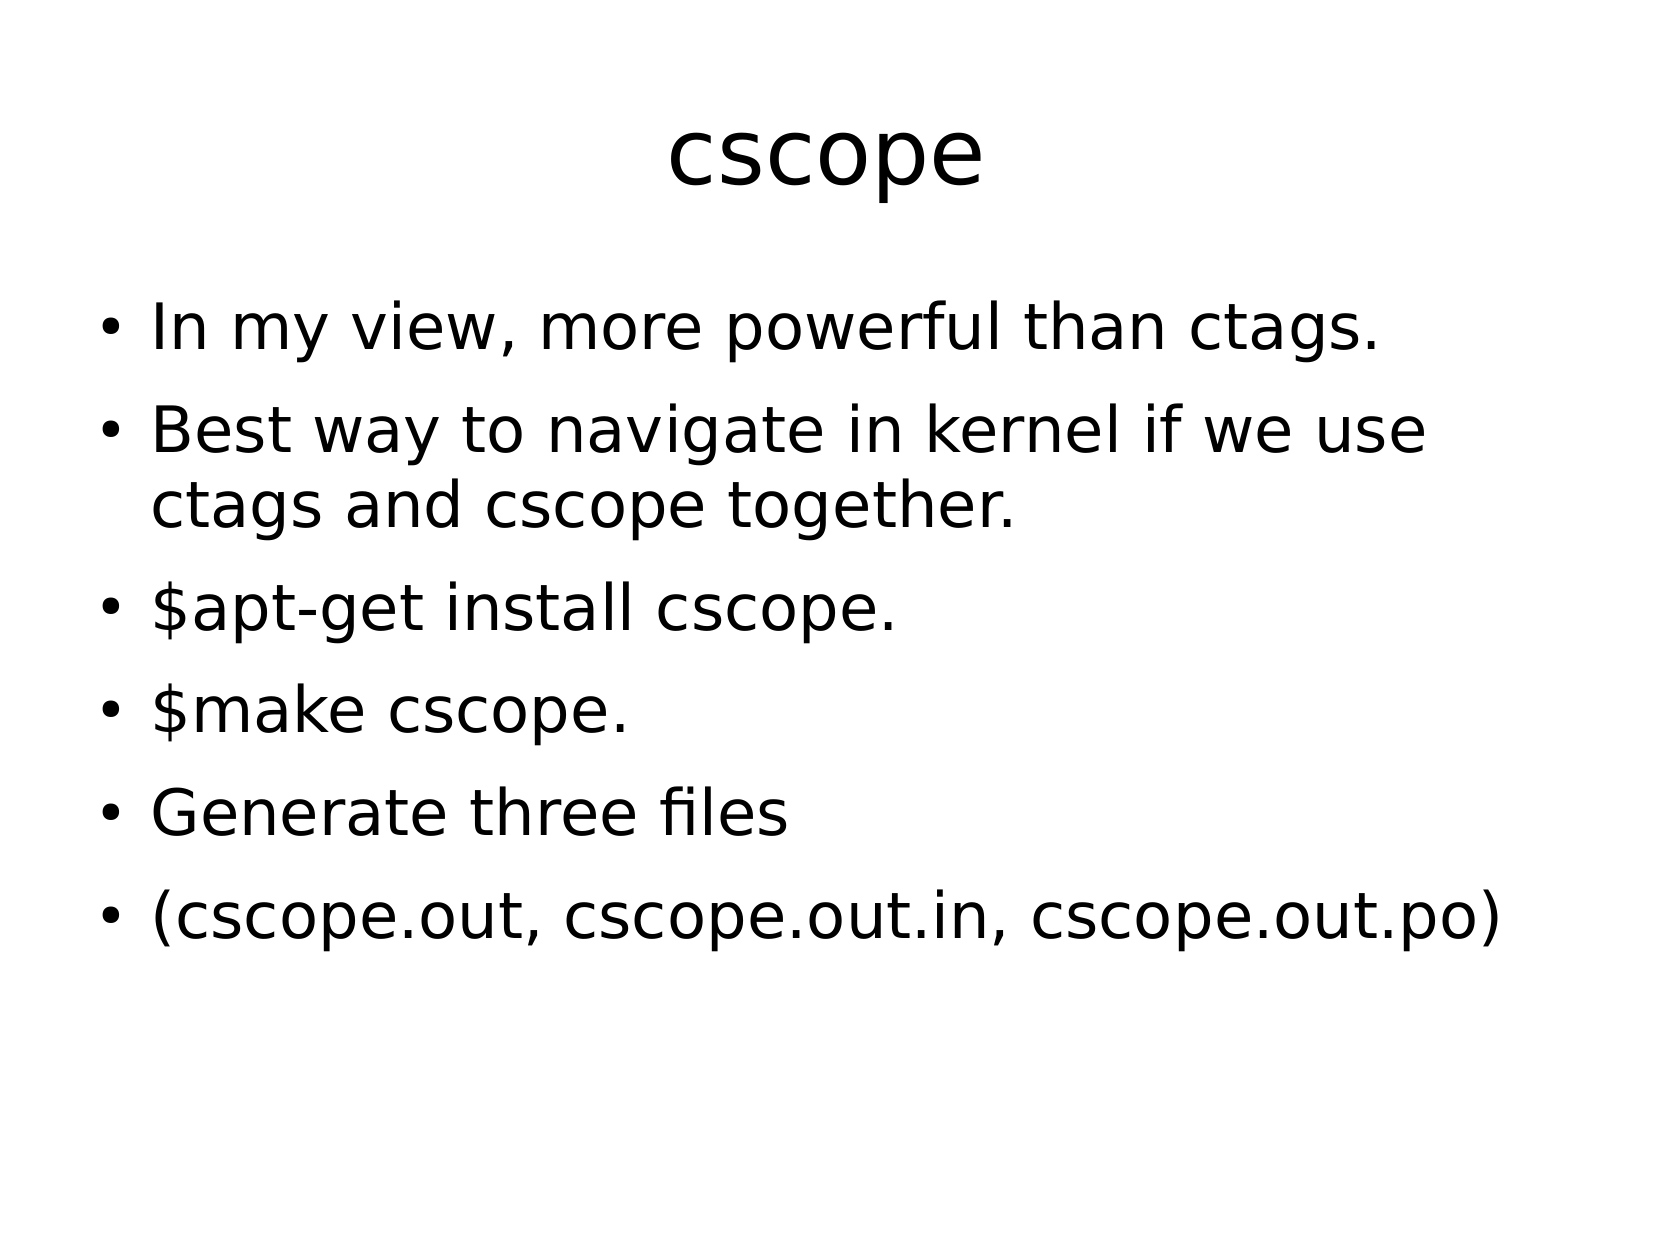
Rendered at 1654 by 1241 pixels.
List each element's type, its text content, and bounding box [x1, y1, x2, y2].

title cscope [82, 49, 1571, 257]
list In my view, more powerful than ctags. Best way to navigate in kernel if we use ctags and cscope together. $apt-get install cscope. $make cscope. Generate three files (cscope.out, cscope.out.in, cscope.out.po) [82, 290, 1538, 1010]
